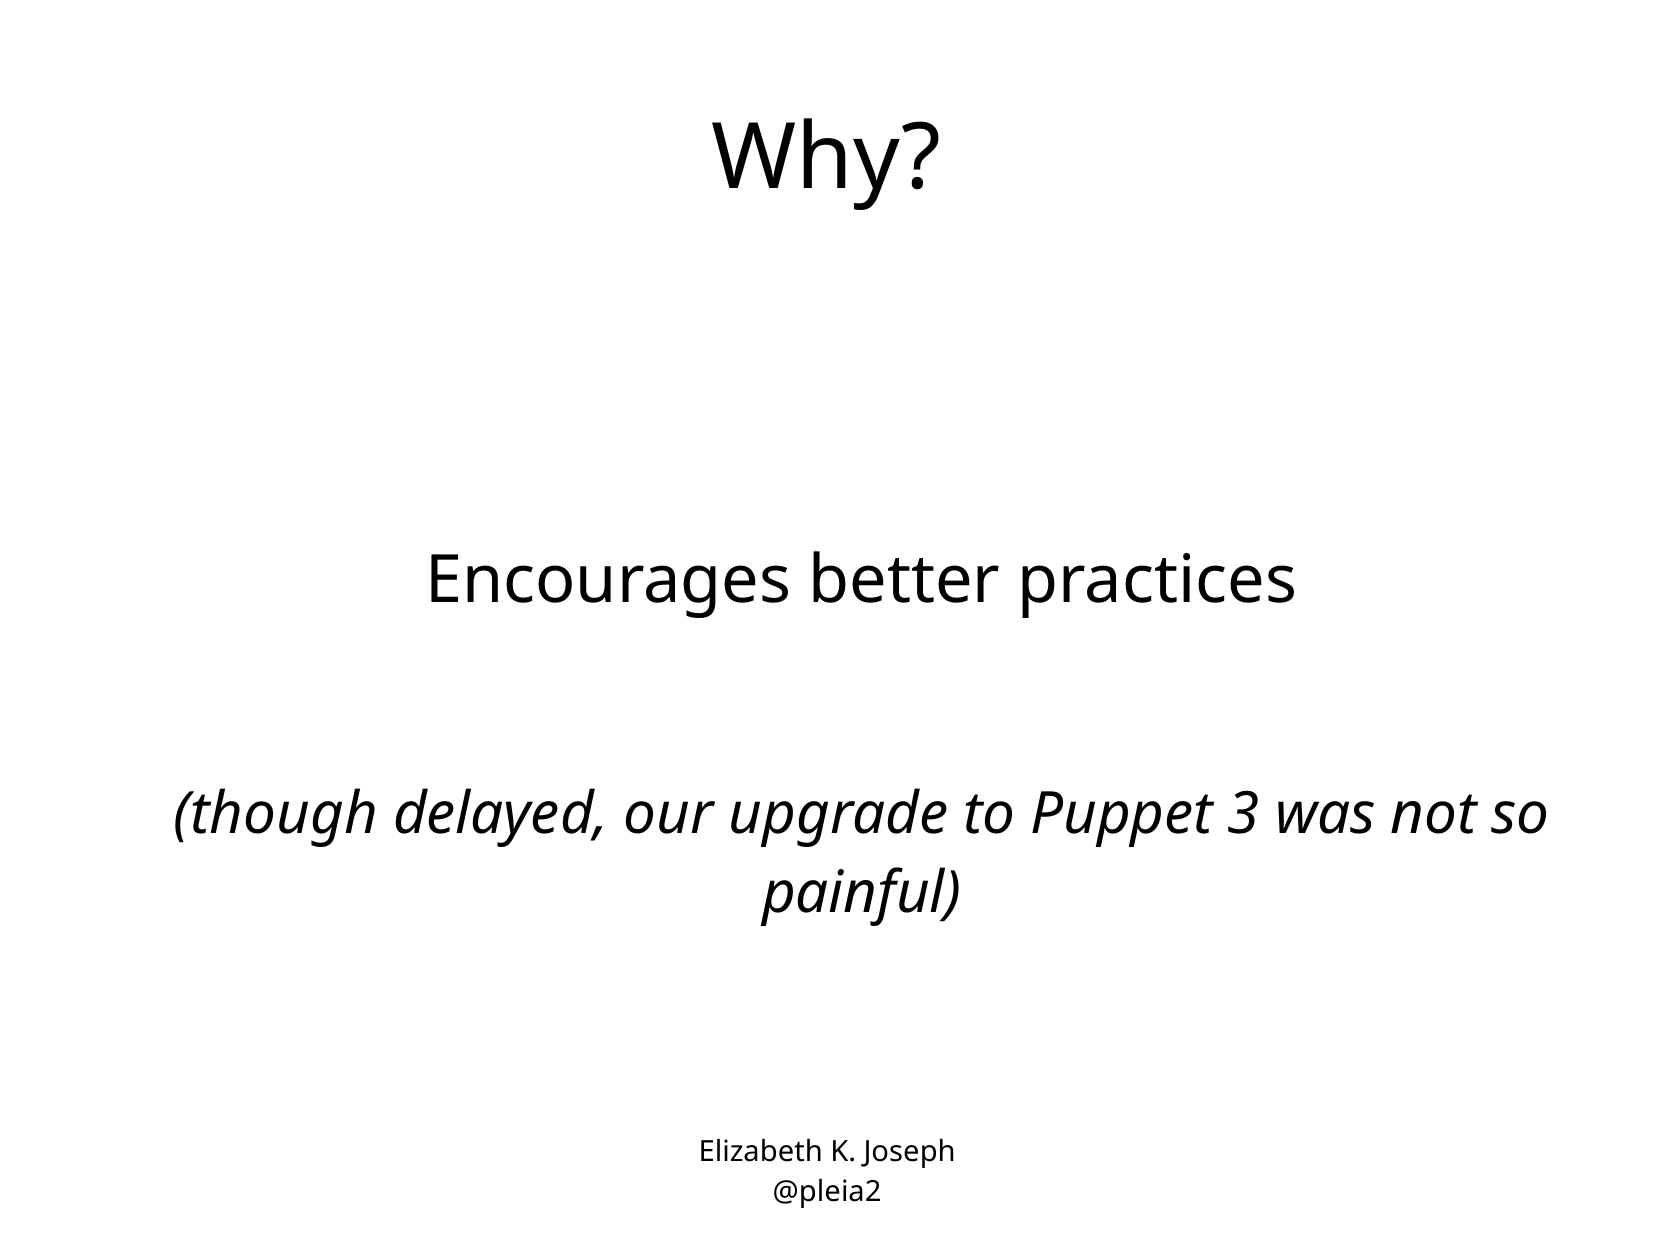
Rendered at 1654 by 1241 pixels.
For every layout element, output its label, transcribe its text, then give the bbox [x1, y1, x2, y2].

list Encourages better practices (though delayed, our upgrade to Puppet 3 was not so painful) [82, 290, 1571, 1010]
title Why? [82, 49, 1571, 257]
